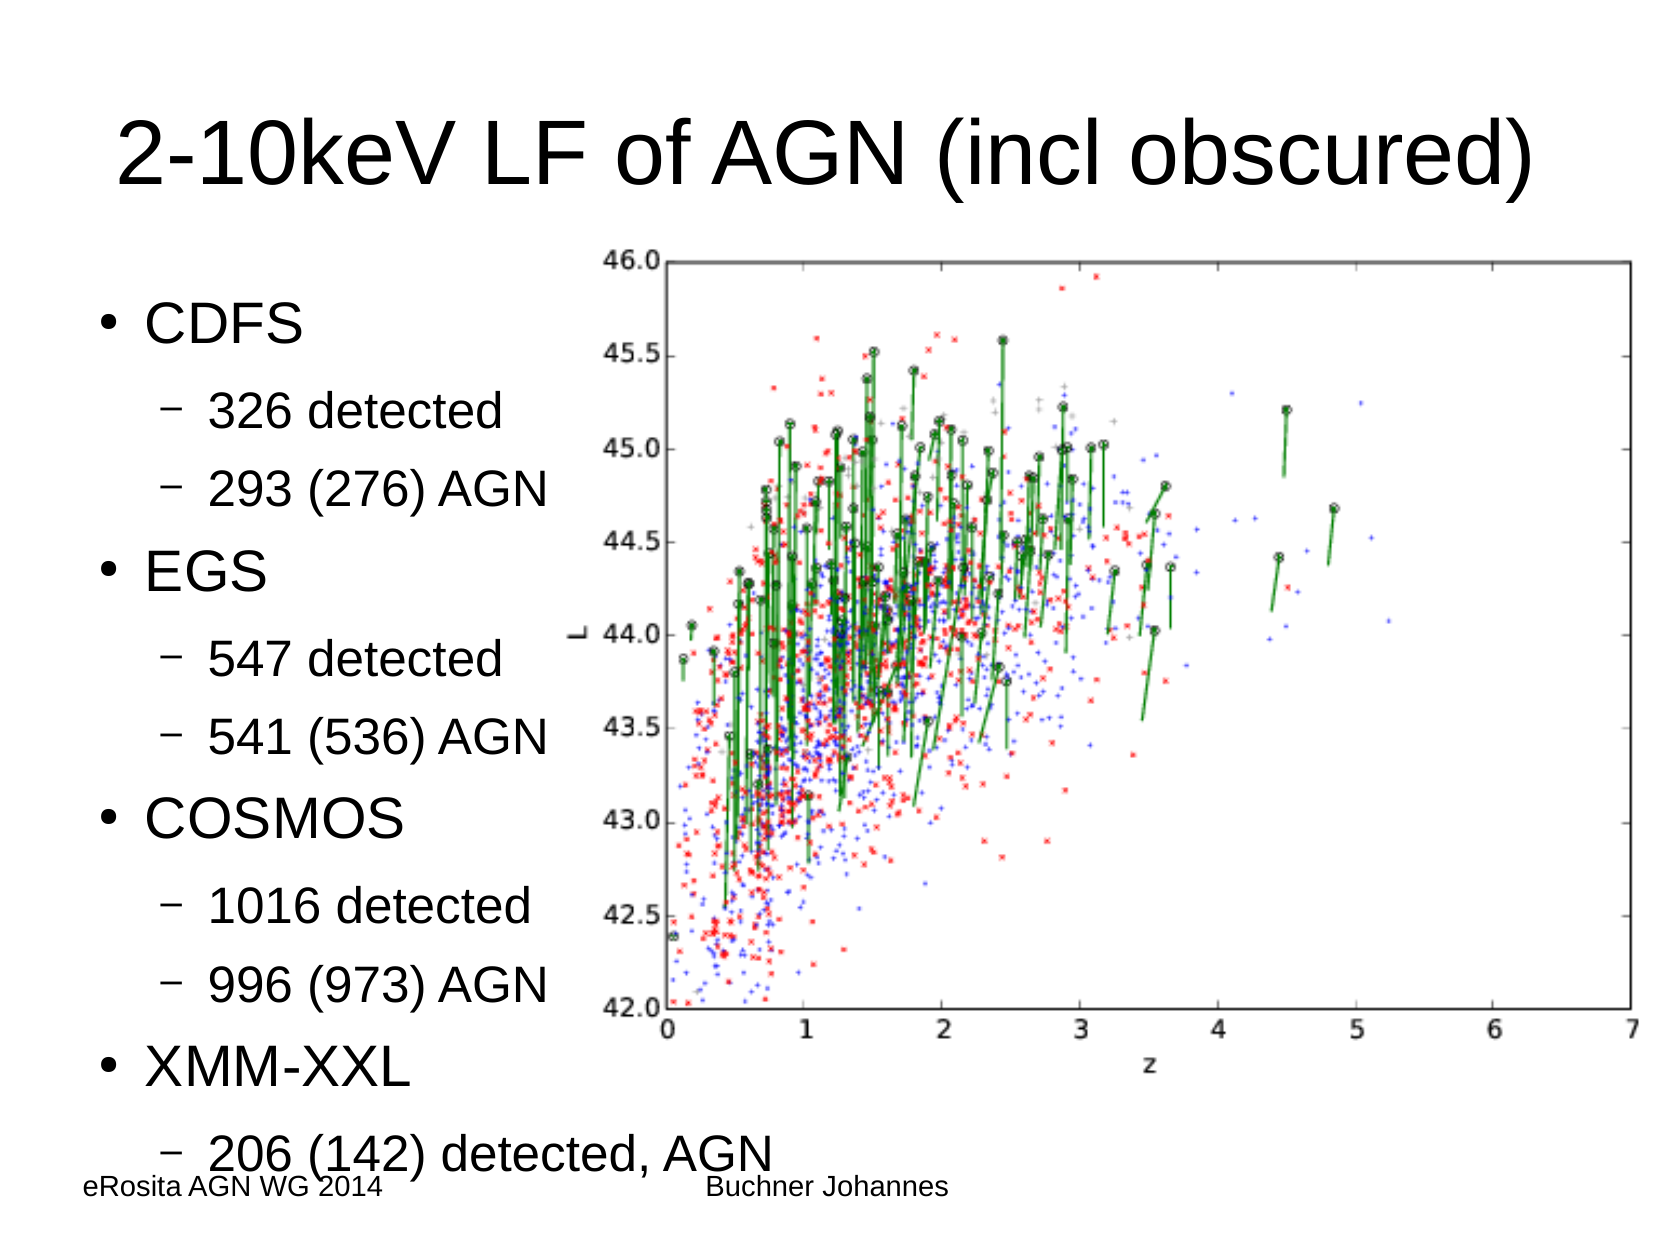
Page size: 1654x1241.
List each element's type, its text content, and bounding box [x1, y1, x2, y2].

picture [552, 235, 1654, 1096]
list CDFS 326 detected 293 (276) AGN EGS 547 detected 541 (536) AGN COSMOS 1016 detected 996 (973) AGN XMM-XXL 206 (142) detected, AGN [82, 290, 811, 1186]
title 2-10keV LF of AGN (incl obscured) [82, 49, 1571, 257]
